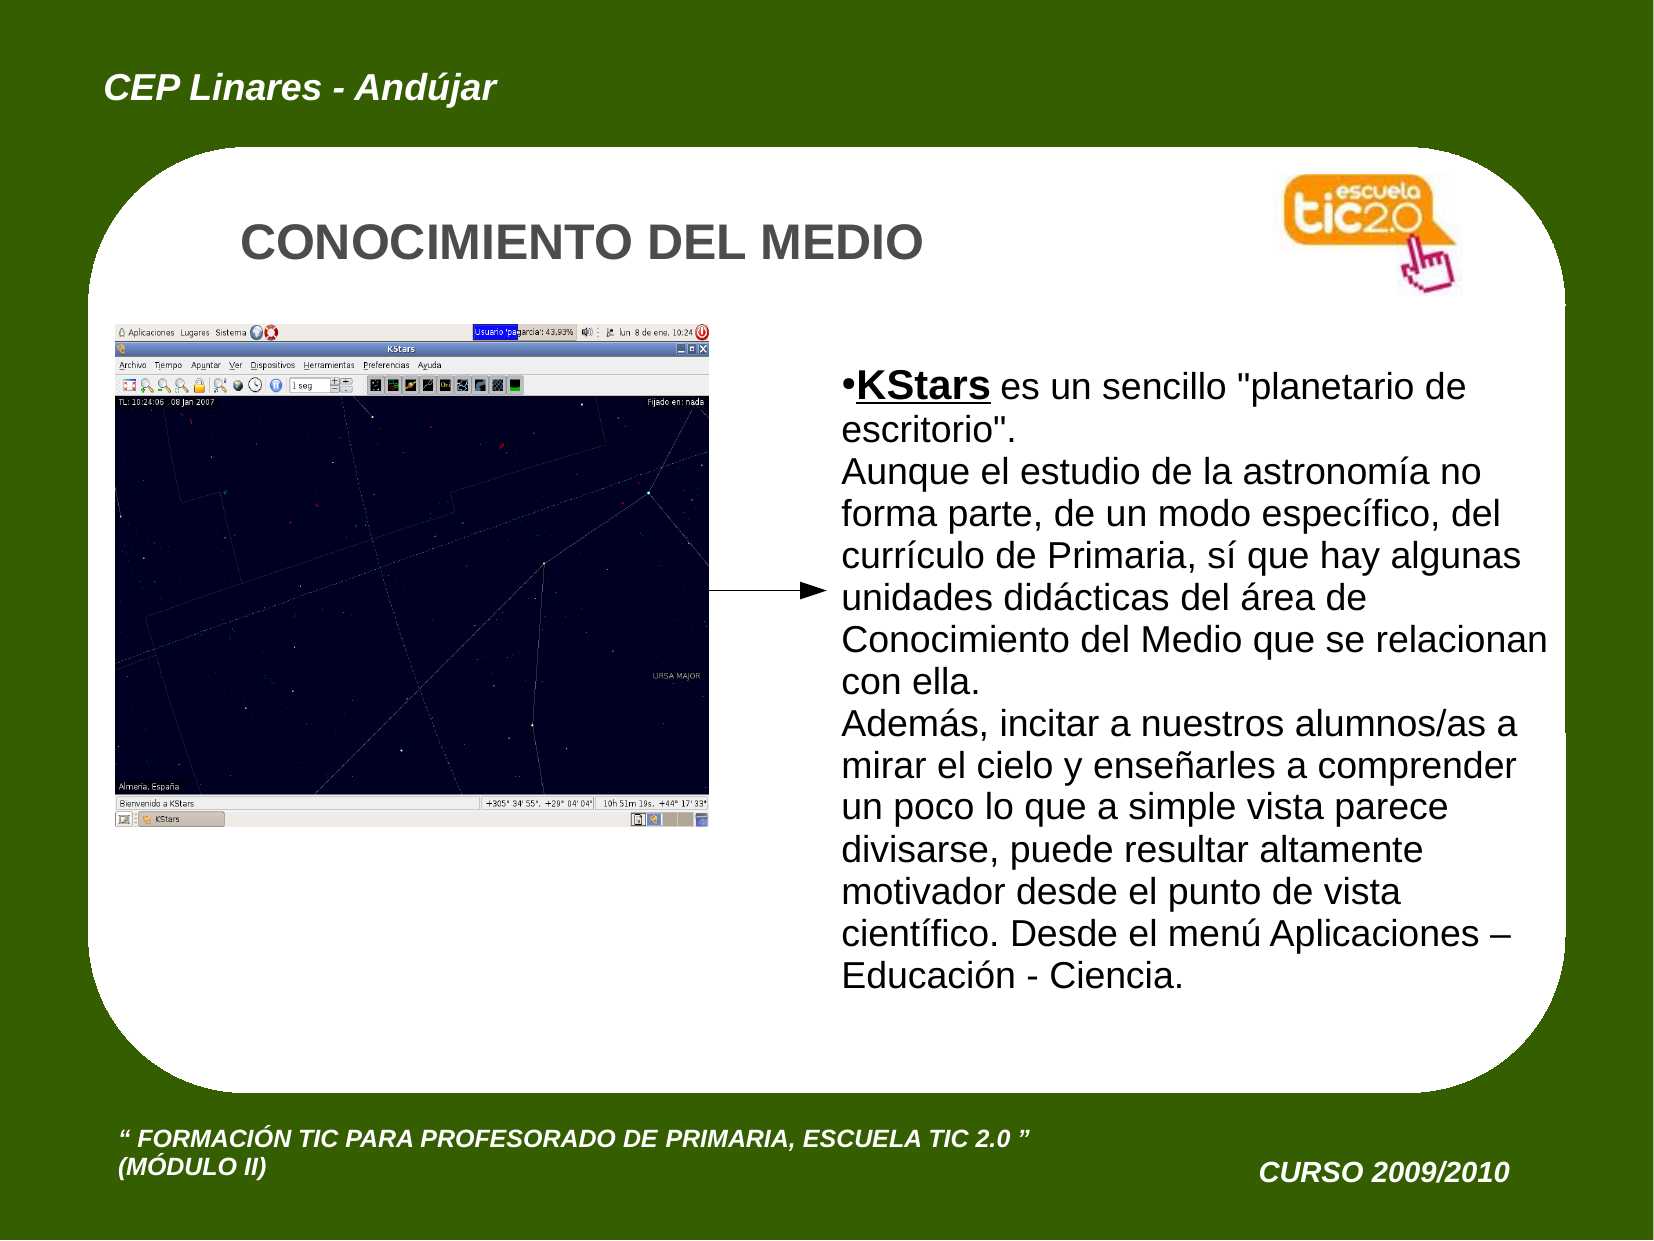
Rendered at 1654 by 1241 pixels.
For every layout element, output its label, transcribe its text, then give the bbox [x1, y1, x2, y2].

text_box CONOCIMIENTO DEL MEDIO [225, 206, 975, 279]
picture [1272, 174, 1463, 296]
picture [115, 324, 709, 827]
text_box KStars es un sencillo "planetario de escritorio". Aunque el estudio de la astronomía no forma parte, de un modo específico, del currículo de Primaria, sí que hay algunas unidades didácticas del área de Conocimiento del Medio que se relacionan con ella. Además, incitar a nuestros alumnos/as a mirar el cielo y enseñarles a comprender un poco lo que a simple vista parece divisarse, puede resultar altamente motivador desde el punto de vista científico. Desde el menú Aplicaciones – Educación - Ciencia. [826, 354, 1583, 1043]
